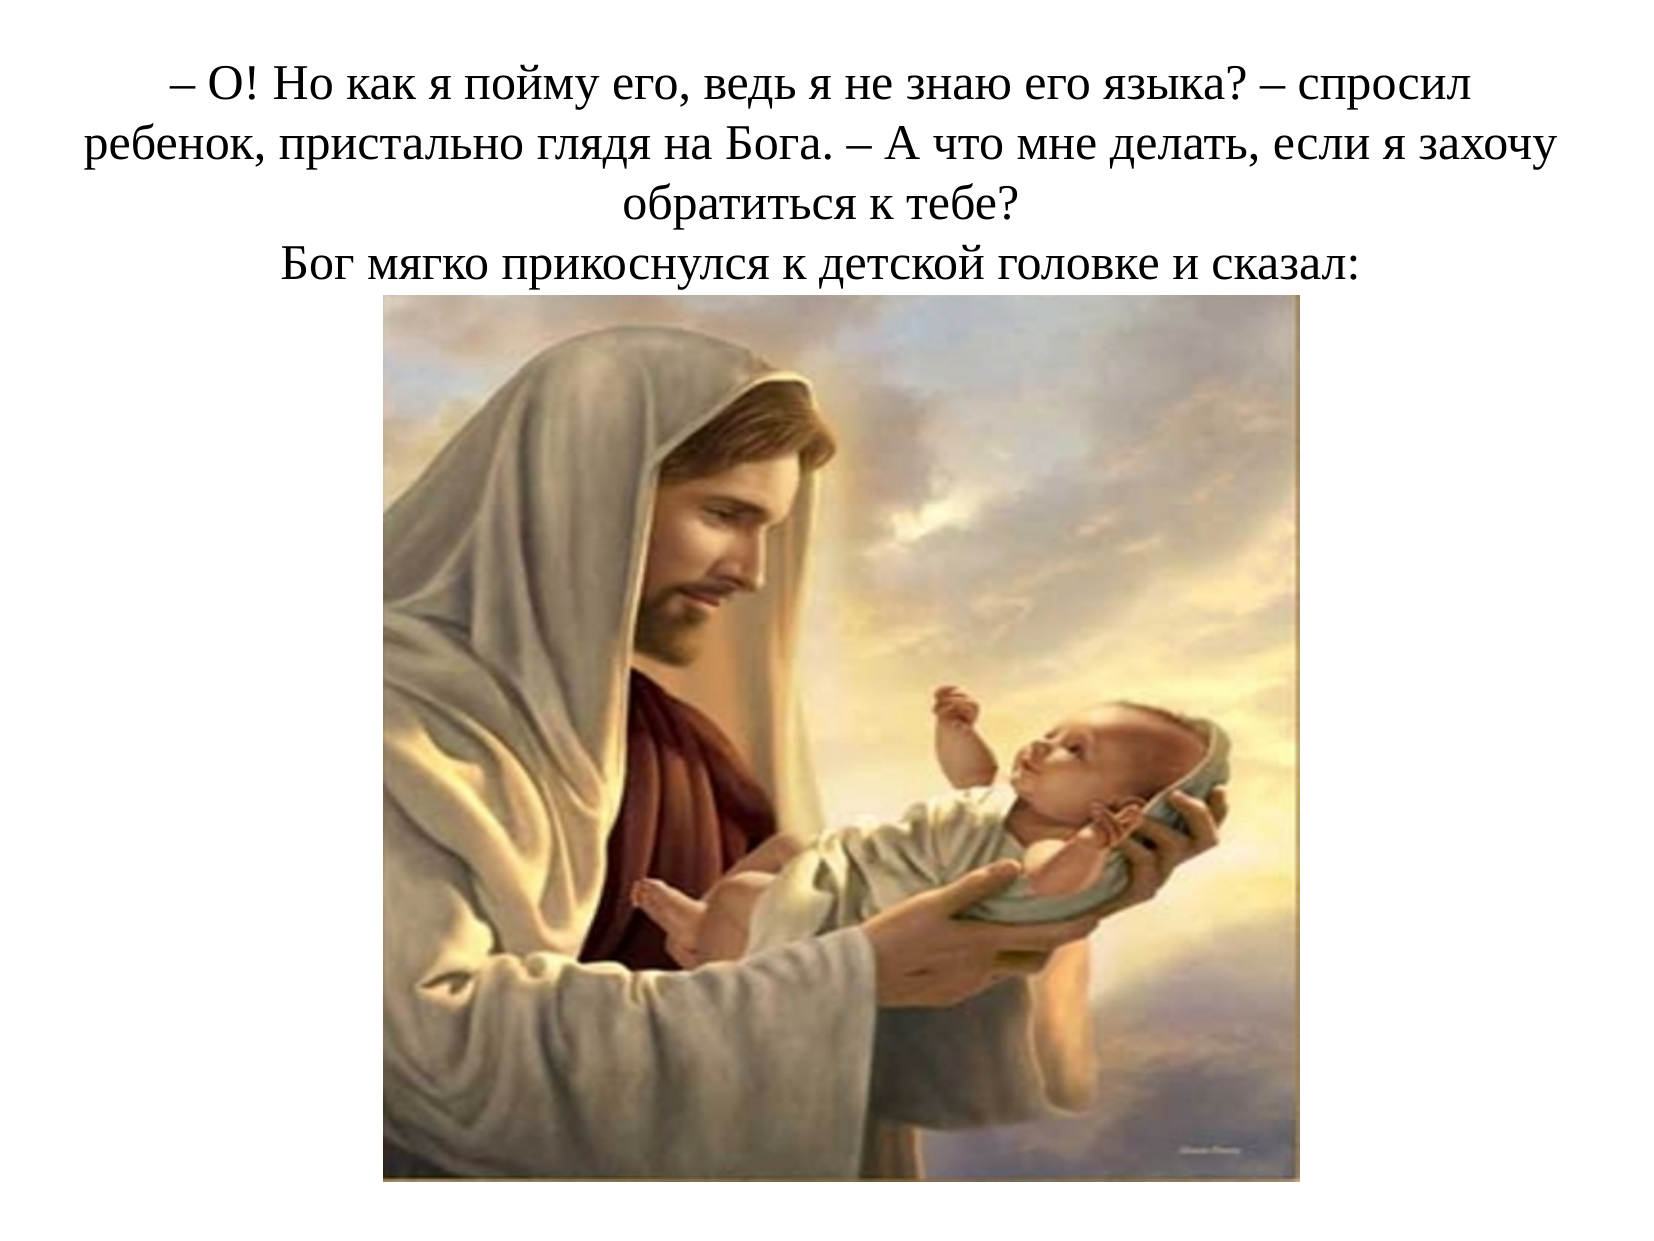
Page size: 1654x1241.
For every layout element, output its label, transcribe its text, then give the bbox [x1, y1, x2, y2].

title – О! Но как я пойму его, ведь я не знаю его языка? – спросил ребенок, пристально глядя на Бога. – А что мне делать, если я захочу обратиться к тебе? Бог мягко прикоснулся к детской головке и сказал: [76, 59, 1565, 341]
picture [383, 295, 1300, 1182]
